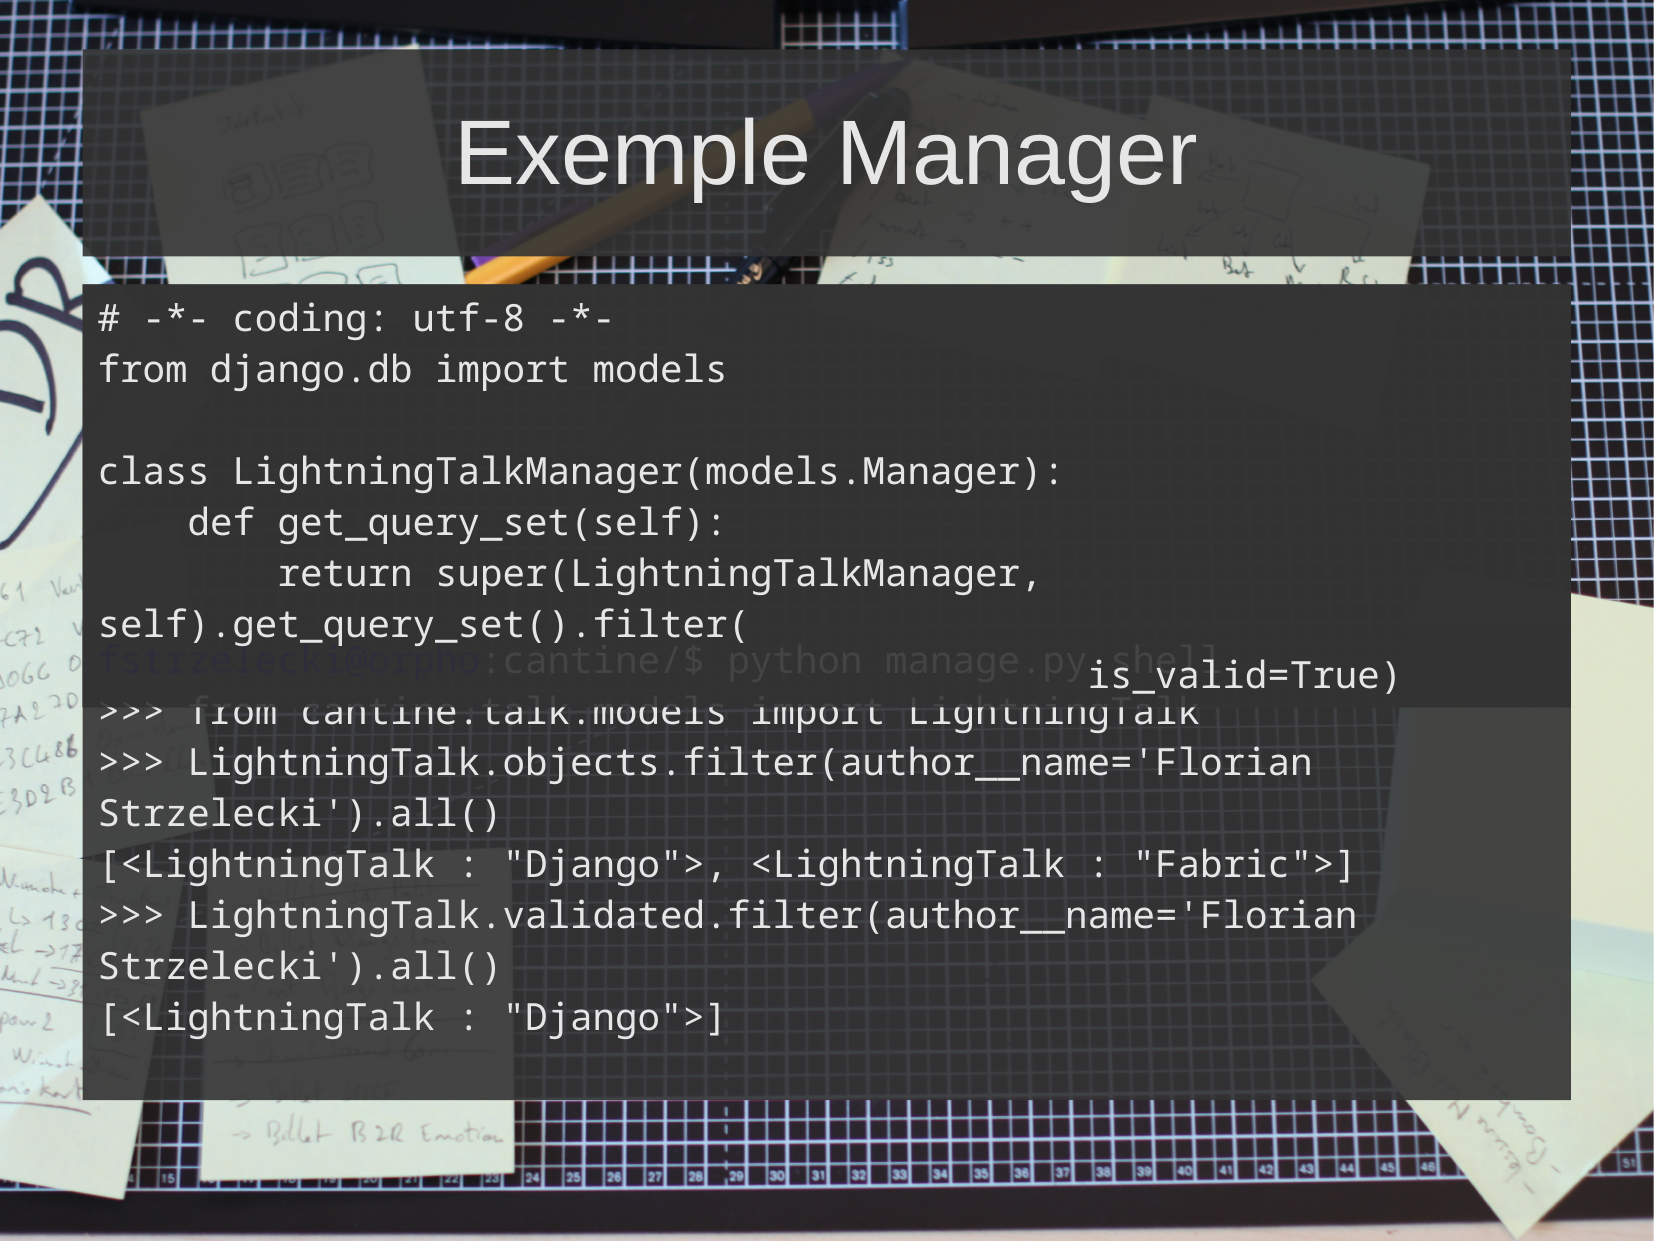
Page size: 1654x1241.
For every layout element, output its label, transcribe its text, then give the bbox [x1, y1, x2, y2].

text_box # -*- coding: utf-8 -*- from django.db import models class LightningTalkManager(models.Manager): def get_query_set(self): return super(LightningTalkManager, self).get_query_set().filter( is_valid=True) [82, 284, 1571, 591]
text_box fstrzelecki@orpho:cantine/$ python manage.py shell >>> from cantine.talk.models import LightningTalk >>> LightningTalk.objects.filter(author__name='Florian Strzelecki').all() [<LightningTalk : "Django">, <LightningTalk : "Fabric">] >>> LightningTalk.validated.filter(author__name='Florian Strzelecki').all() [<LightningTalk : "Django">] [82, 708, 1571, 910]
picture [0, 0, 1654, 1241]
title Exemple Manager [82, 49, 1571, 257]
